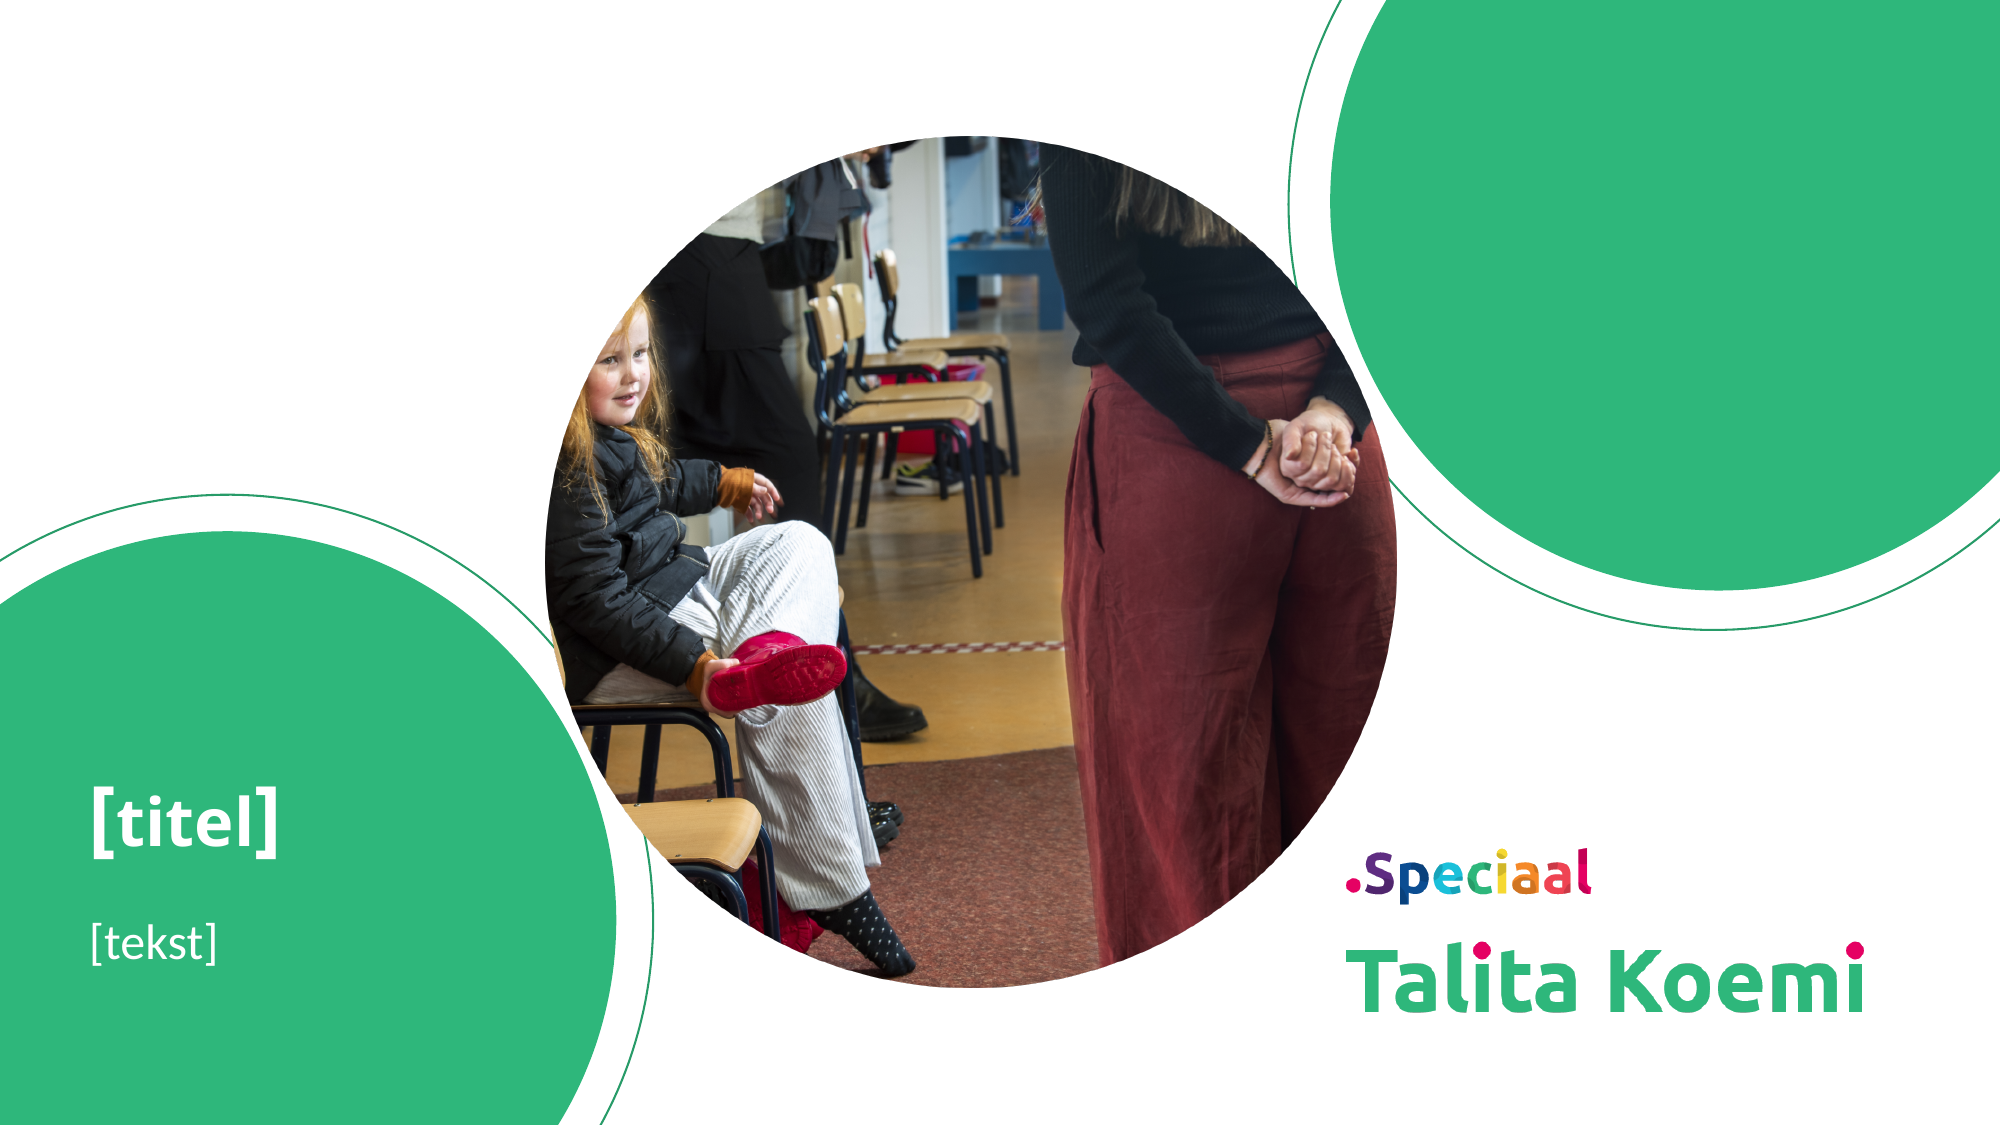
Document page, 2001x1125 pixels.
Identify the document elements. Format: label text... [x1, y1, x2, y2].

subtitle [tekst] [73, 908, 558, 1047]
picture [545, 137, 1868, 1029]
text_box [1335, 0, 2000, 591]
text_box [0, 531, 611, 1125]
title [titel] [73, 715, 533, 872]
